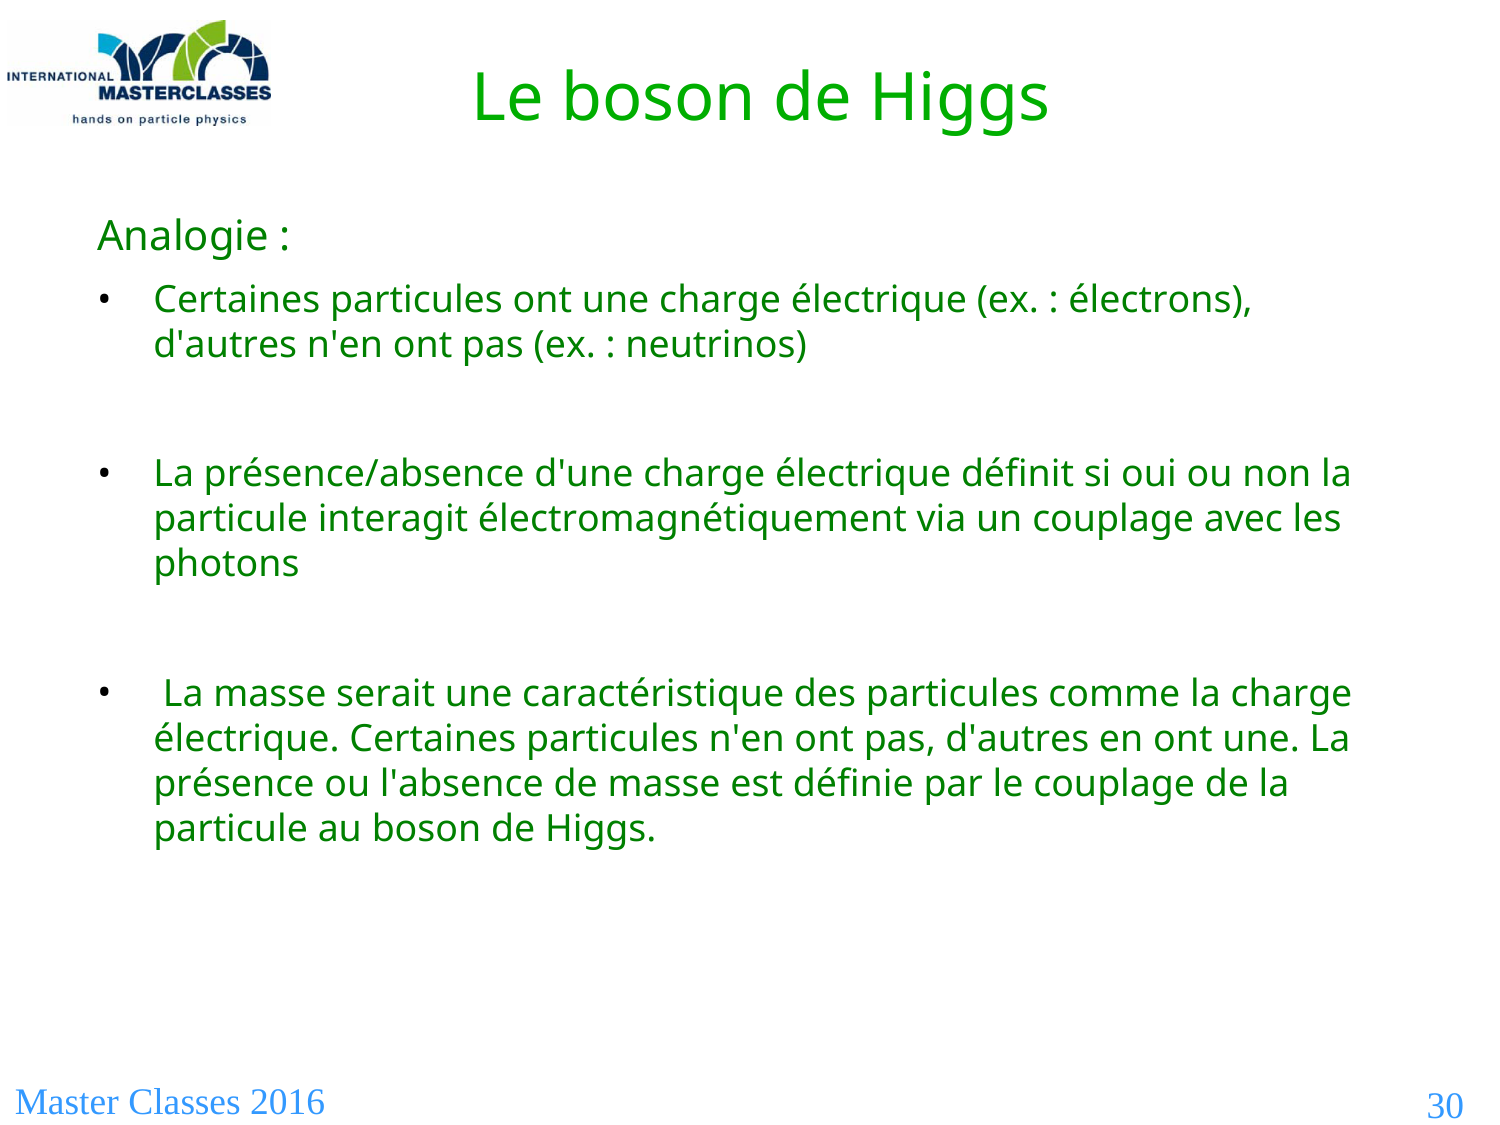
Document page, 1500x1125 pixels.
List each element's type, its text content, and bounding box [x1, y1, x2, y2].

title Le boson de Higgs [259, 0, 1263, 188]
list Analogie : Certaines particules ont une charge électrique (ex. : électrons), d'autres n'en ont pas (ex. : neutrinos) La présence/absence d'une charge électrique définit si oui ou non la particule interagit électromagnétiquement via un couplage avec les photons La masse serait une caractéristique des particules comme la charge électrique. Certaines particules n'en ont pas, d'autres en ont une. La présence ou l'absence de masse est définie par le couplage de la particule au boson de Higgs. [82, 200, 1406, 1087]
picture [2, 10, 259, 130]
